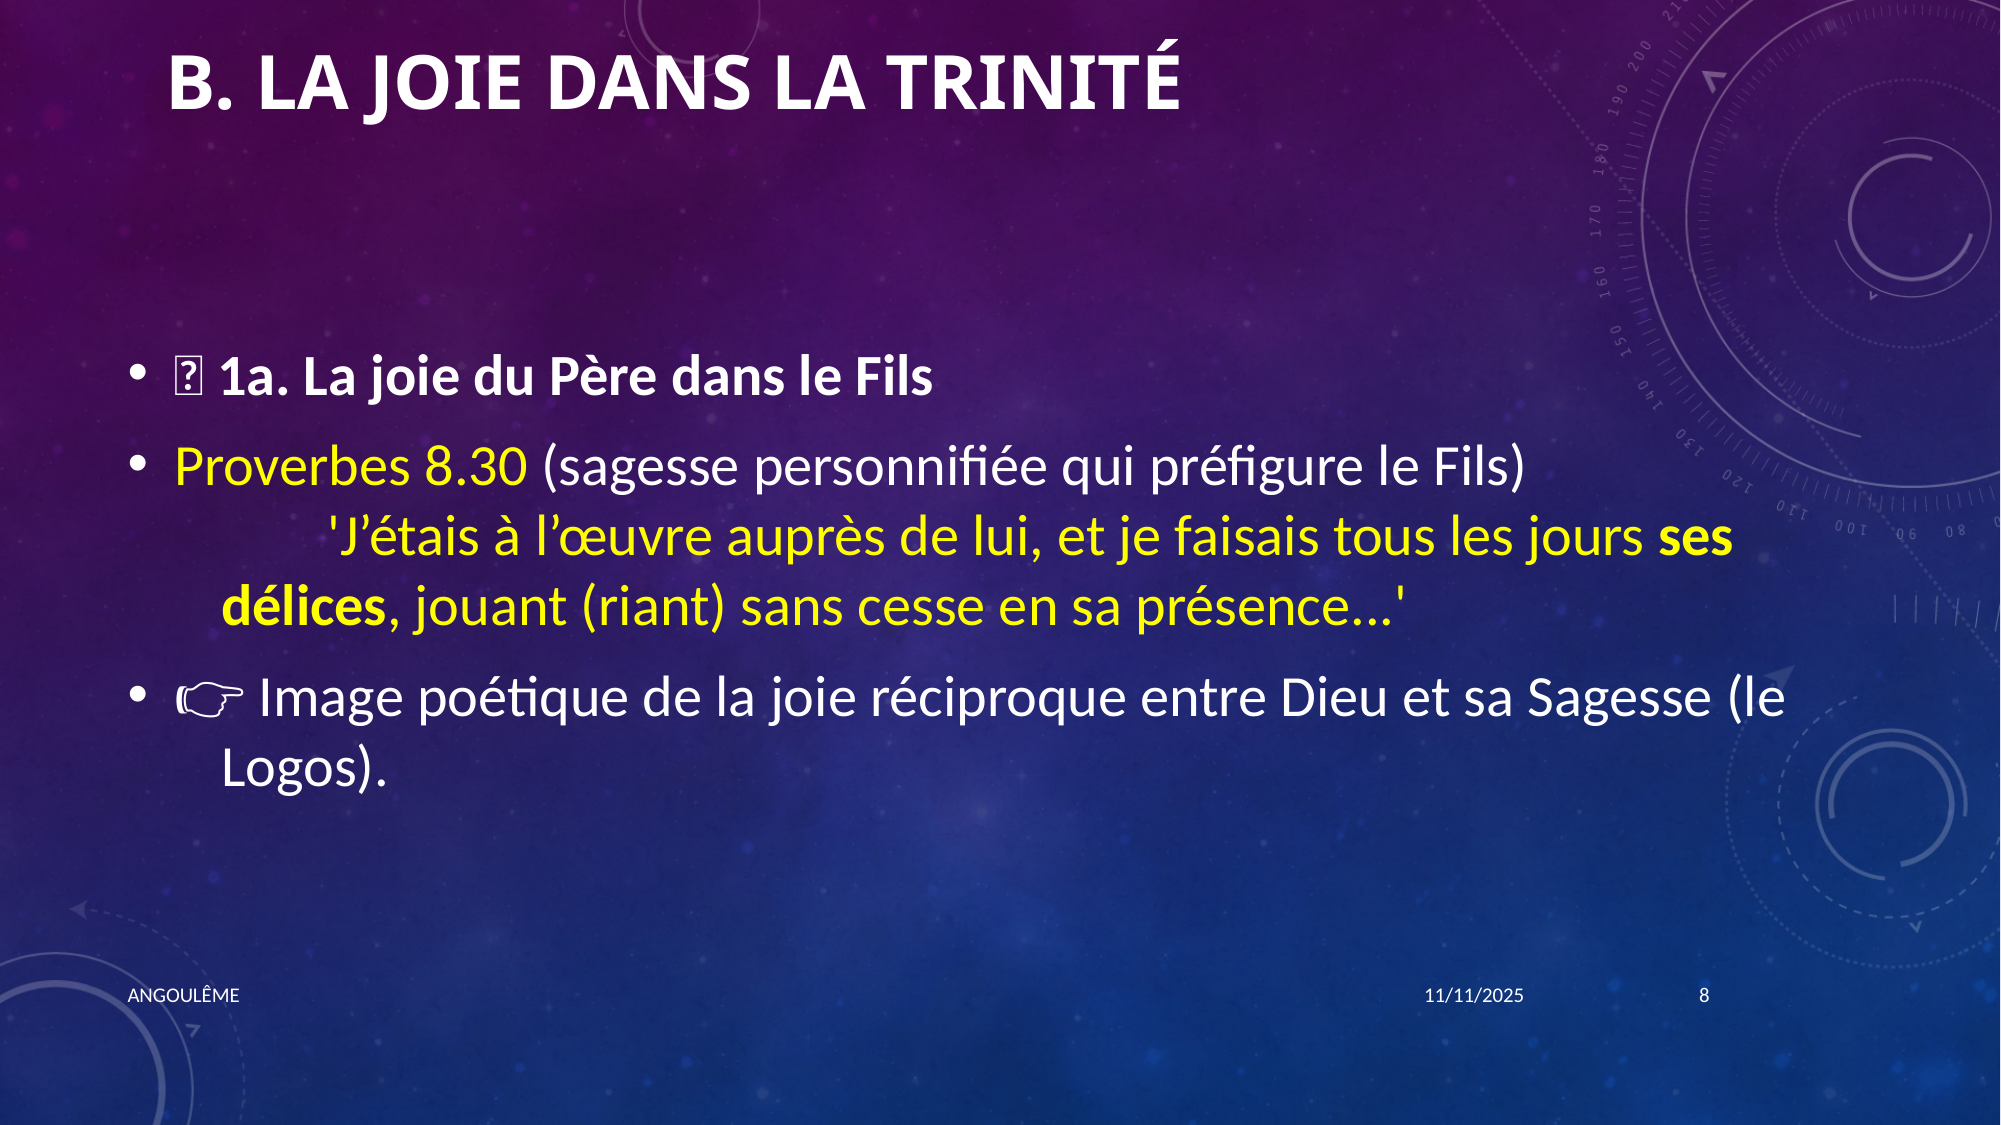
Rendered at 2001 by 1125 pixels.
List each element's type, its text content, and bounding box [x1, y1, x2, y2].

text_box 11/11/2025 [1409, 963, 1672, 1026]
text_box [1684, 963, 1775, 1026]
text_box ANGOULÊME [112, 963, 1397, 1026]
title B. La joie dans la trinité [0, 0, 2000, 159]
list 🌿 1a. La joie du Père dans le Fils Proverbes 8.30 (sagesse personnifiée qui préfigure le Fils) 'J’étais à l’œuvre auprès de lui, et je faisais tous les jours ses délices, jouant (riant) sans cesse en sa présence...' 👉 Image poétique de la joie réciproque entre Dieu et sa Sagesse (le Logos). [112, 158, 1871, 1068]
